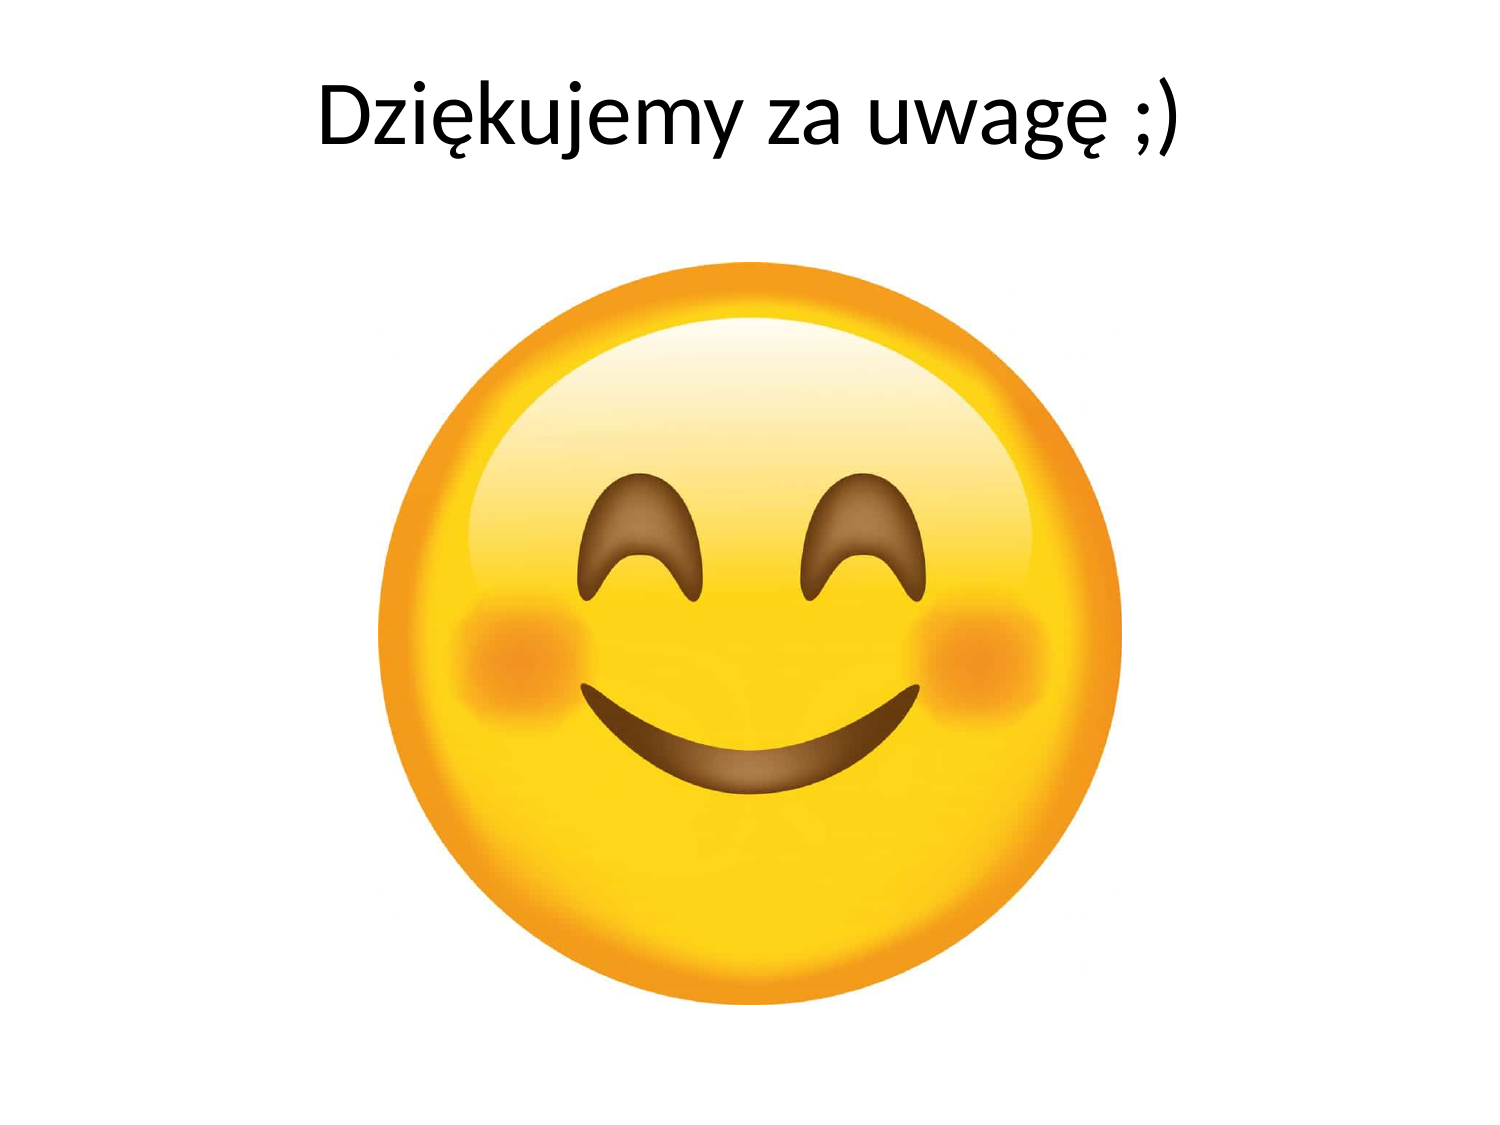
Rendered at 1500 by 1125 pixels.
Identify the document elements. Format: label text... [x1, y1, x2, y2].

picture [378, 262, 1122, 1005]
title Dziękujemy za uwagę ;) [75, 45, 1425, 233]
